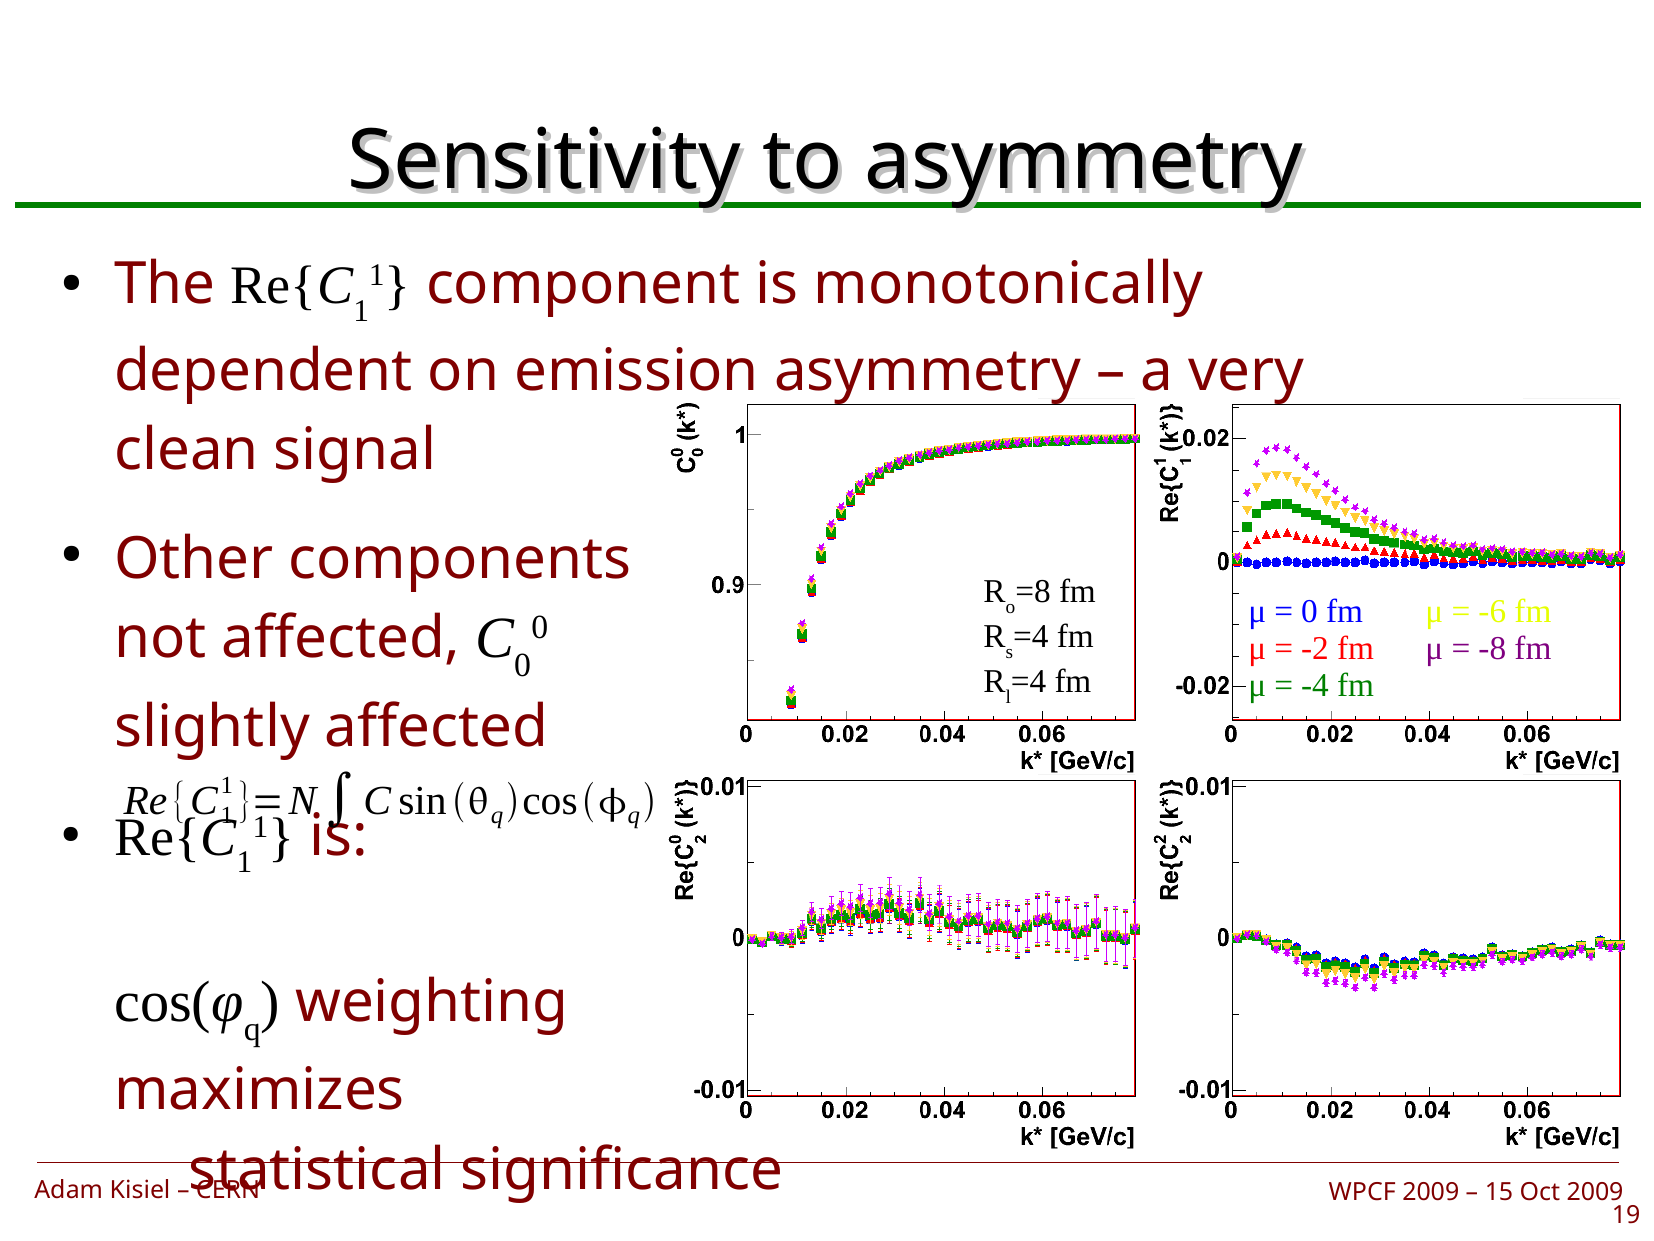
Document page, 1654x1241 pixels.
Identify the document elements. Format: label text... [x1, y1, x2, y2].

title Sensitivity to asymmetry [119, 52, 1532, 261]
chart [114, 768, 663, 832]
text_box μ = 0 fm μ = -2 fm μ = -4 fm [1248, 592, 1374, 742]
picture [660, 397, 1630, 1149]
text_box Ro=8 fm Rs=4 fm Rl=4 fm [983, 572, 1096, 708]
text_box μ = -6 fm μ = -8 fm [1425, 593, 1552, 742]
list The Re{C11} component is monotonically dependent on emission asymmetry – a very clean signal Other components not affected, C00 slightly affected Re{C11} is: cos(φq) weighting maximizes statistical significance [43, 241, 1455, 1129]
